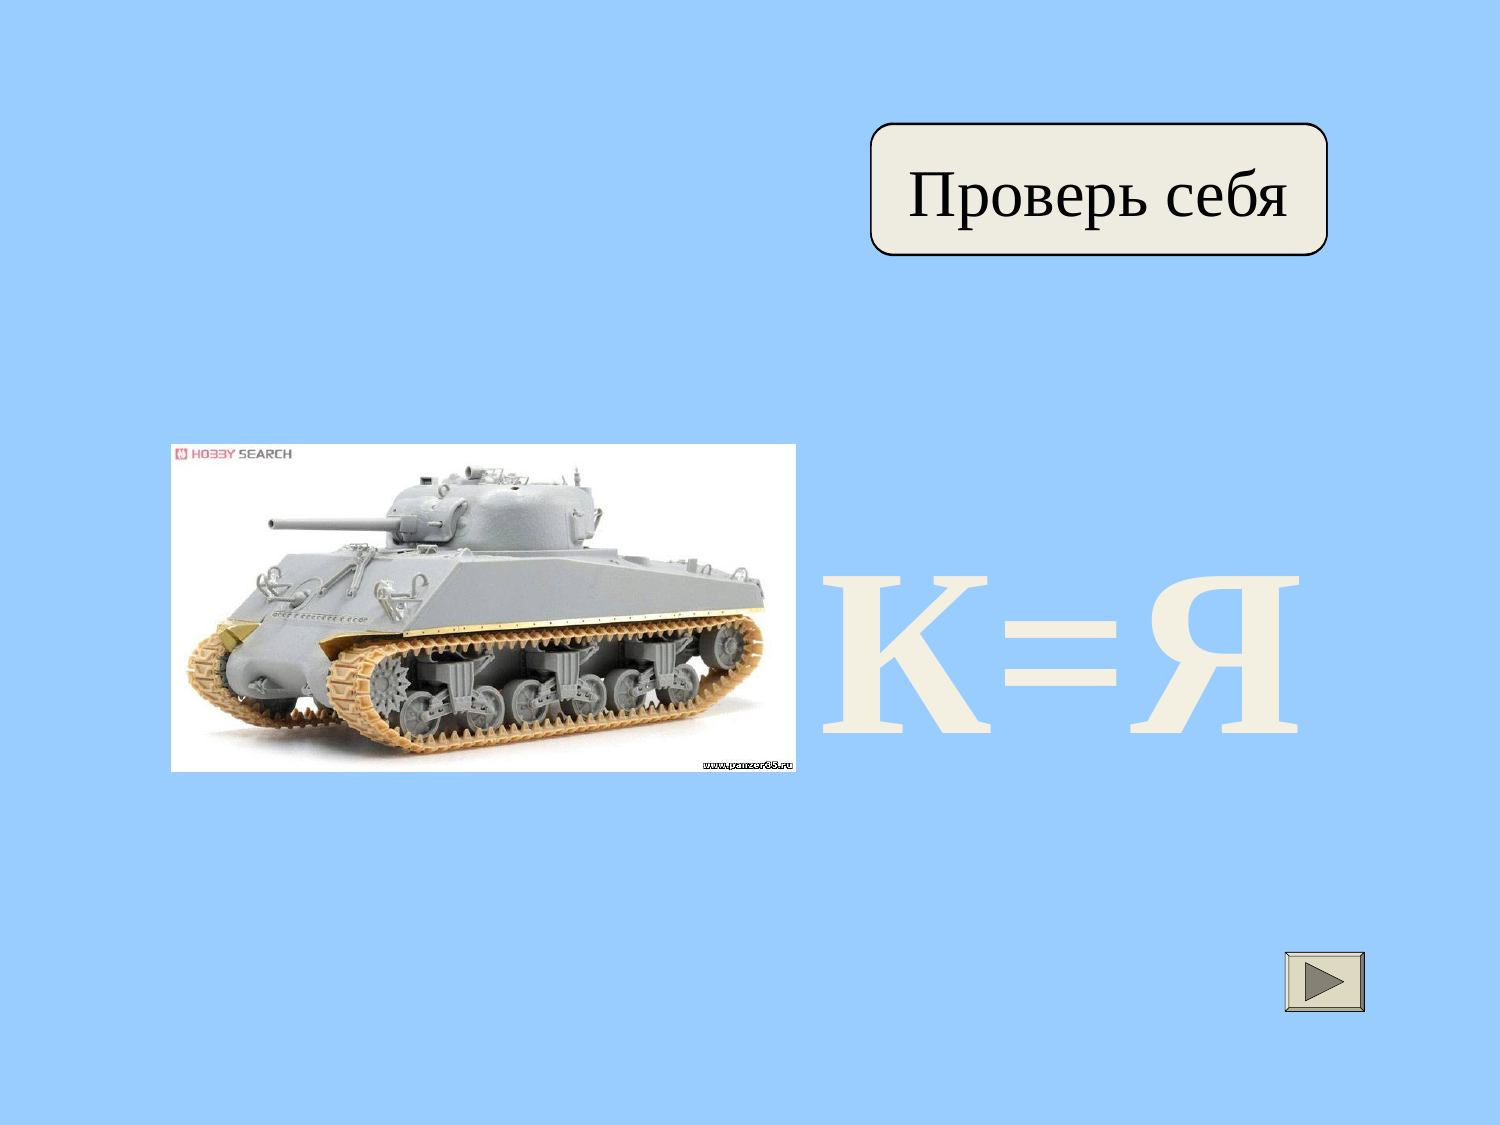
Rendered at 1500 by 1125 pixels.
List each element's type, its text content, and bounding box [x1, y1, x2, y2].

text_box [1286, 952, 1365, 1012]
text_box [875, 125, 1332, 256]
picture [171, 444, 796, 772]
text_box К=Я [773, 486, 1350, 790]
text_box Проверь себя [870, 124, 1311, 254]
